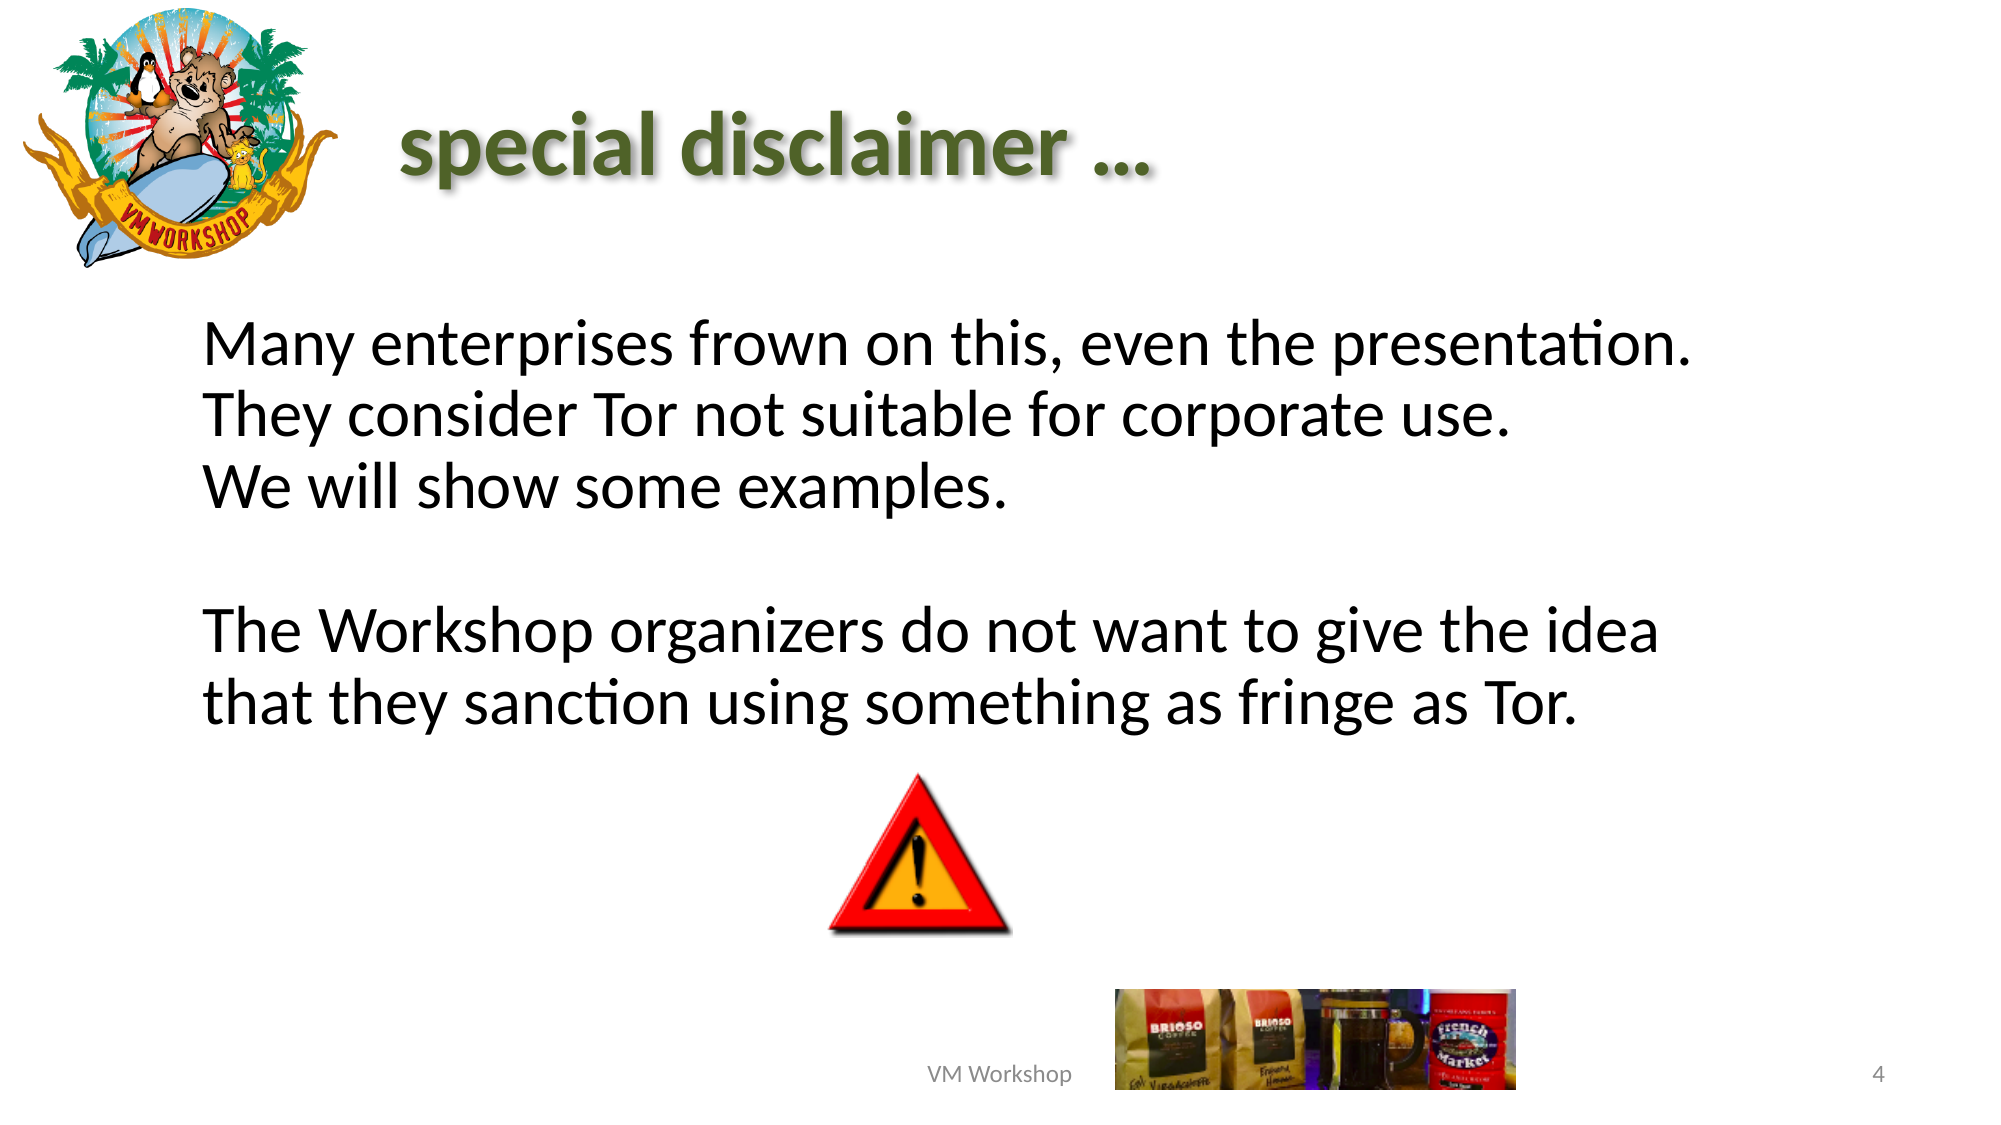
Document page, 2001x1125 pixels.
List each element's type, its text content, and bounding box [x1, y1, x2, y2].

list Many enterprises frown on this, even the presentation. They consider Tor not suitable for corporate use. We will show some examples. The Workshop organizers do not want to give the idea that they sanction using something as fringe as Tor. [187, 299, 1801, 1004]
picture [825, 768, 1013, 938]
picture [1115, 1004, 1516, 1090]
title special disclaimer … [383, 45, 1913, 233]
picture [23, 8, 338, 269]
